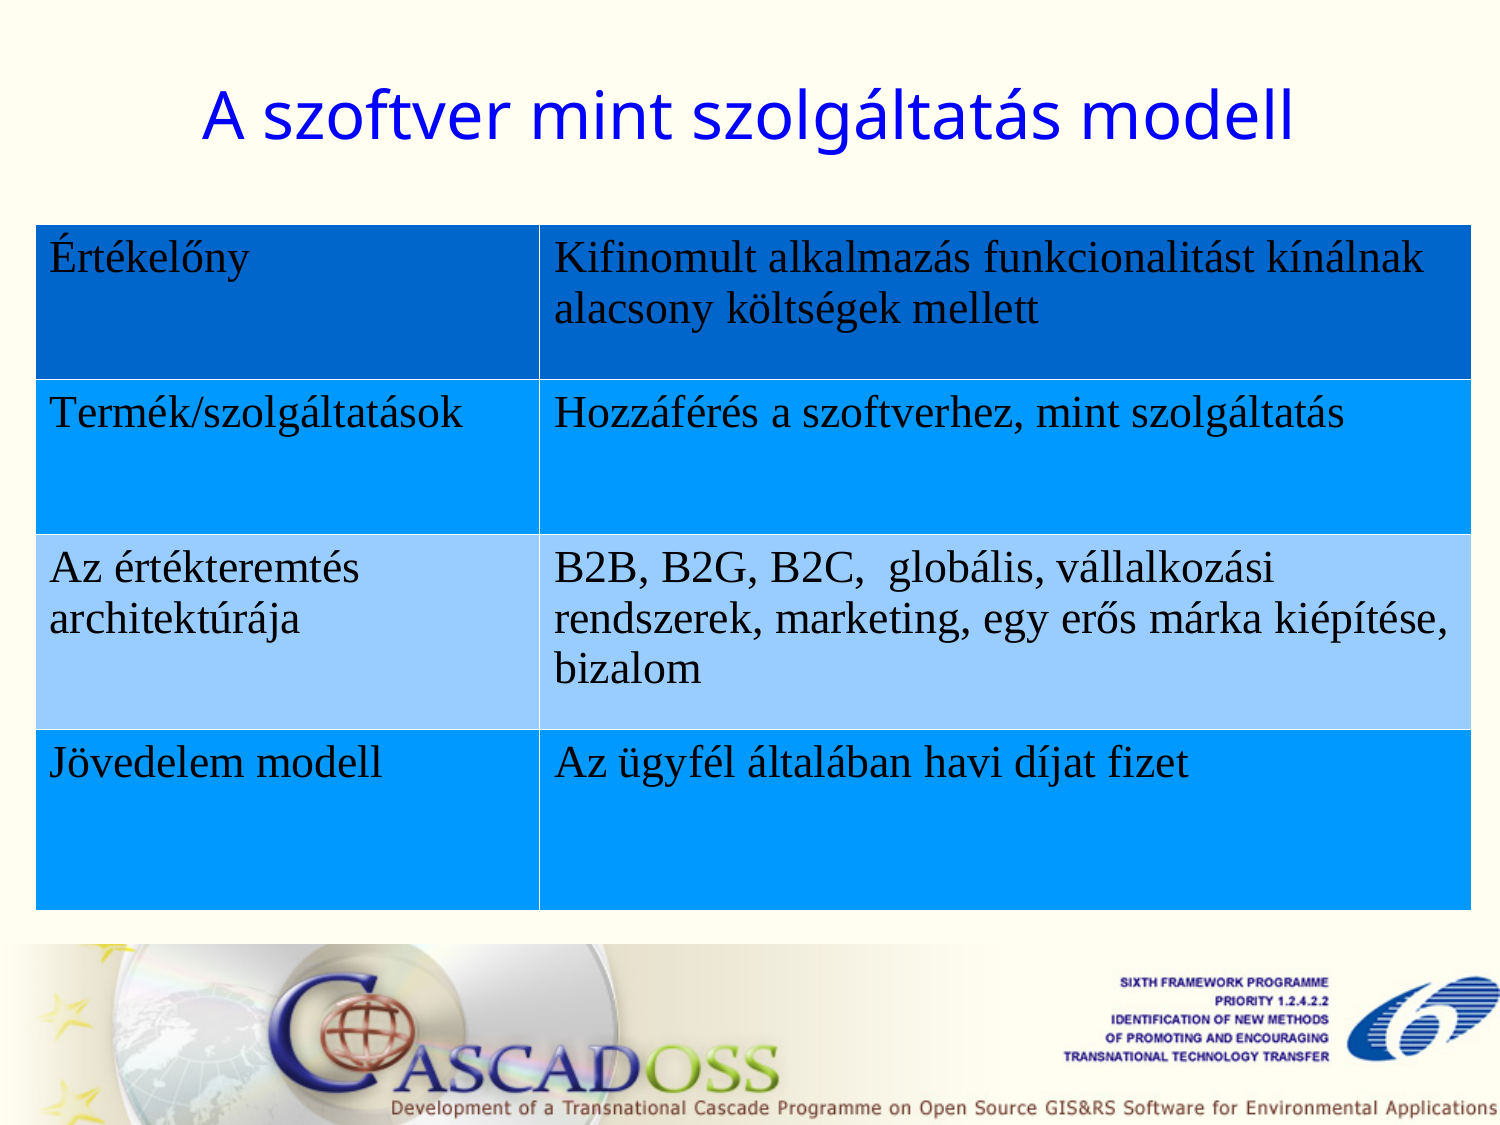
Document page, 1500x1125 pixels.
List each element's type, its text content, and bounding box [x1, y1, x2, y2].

picture [0, 944, 1500, 1125]
picture [35, 224, 1471, 910]
title A szoftver mint szolgáltatás modell [74, 13, 1425, 216]
